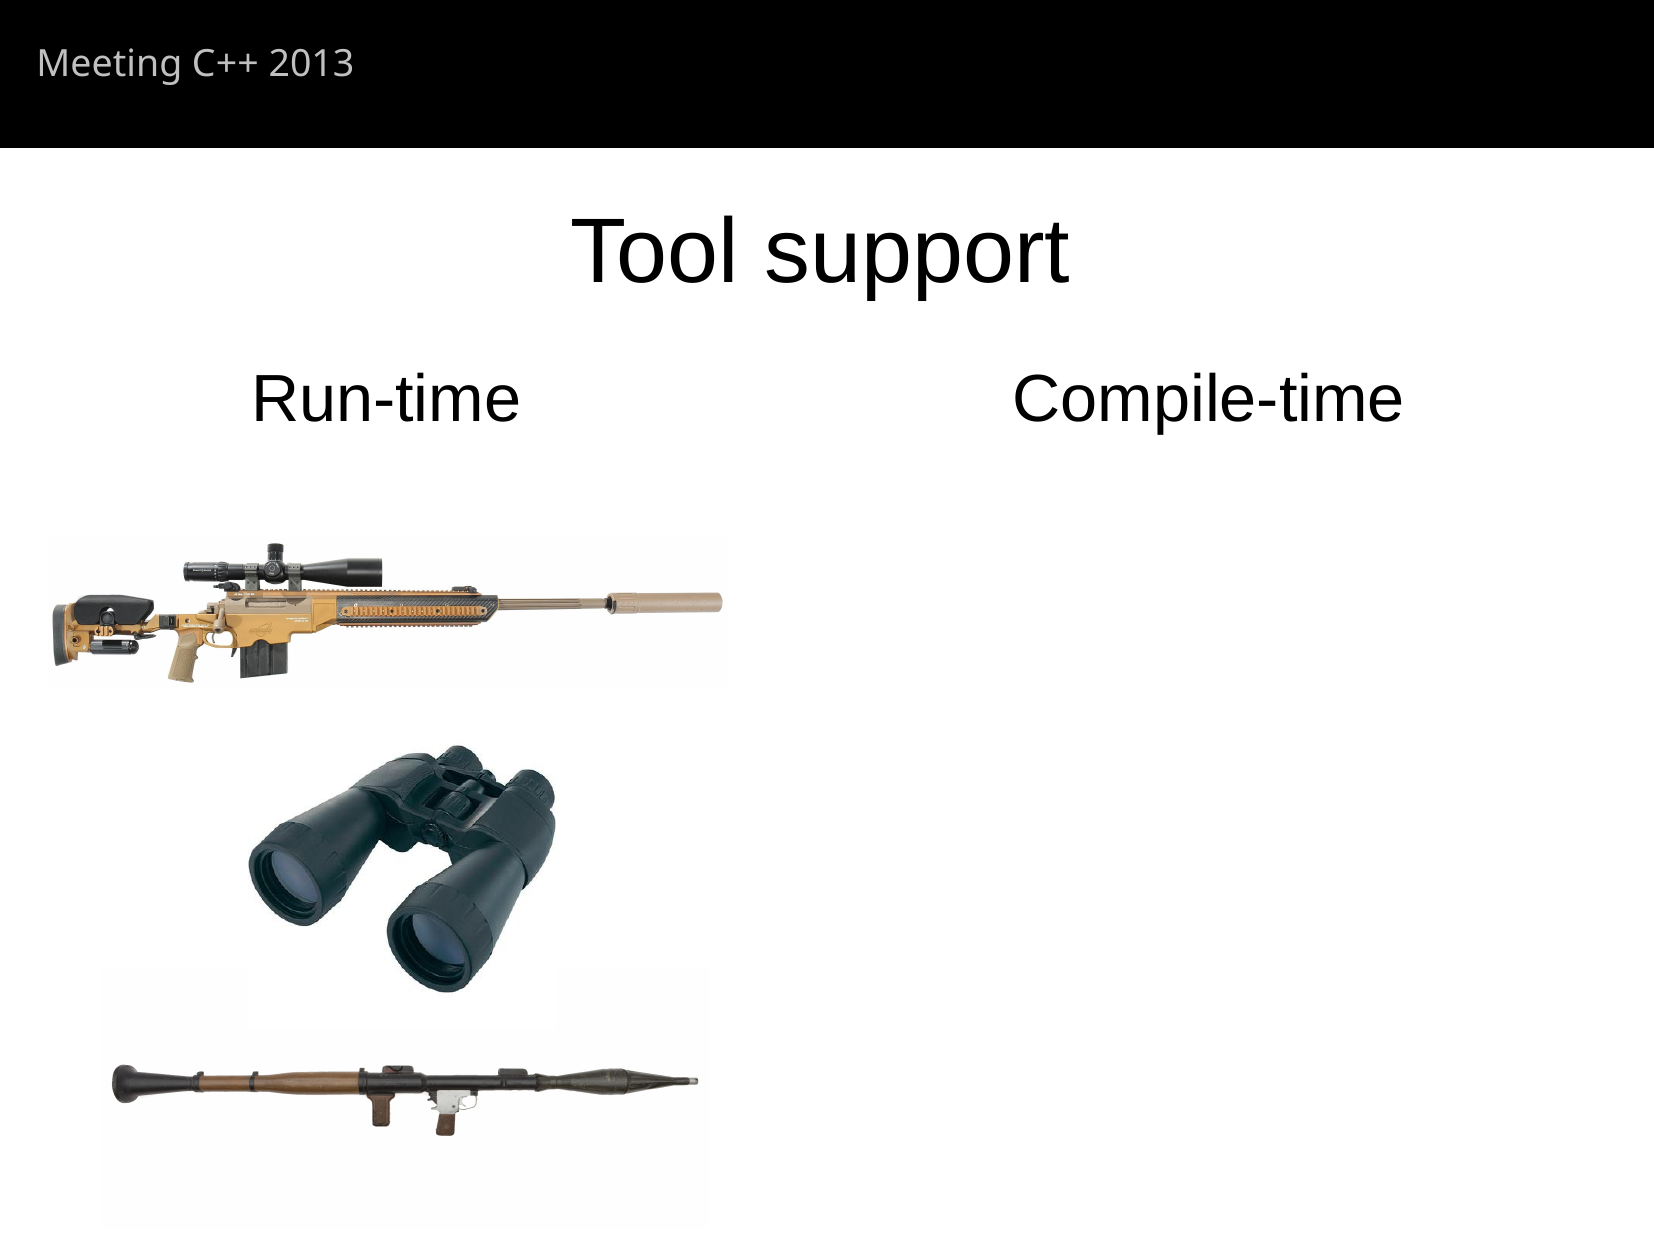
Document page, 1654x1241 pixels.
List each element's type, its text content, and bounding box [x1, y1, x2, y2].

picture [100, 708, 709, 1229]
text_box Compile-time [998, 353, 1421, 444]
text_box Run-time [236, 353, 537, 444]
picture [47, 537, 727, 687]
title Tool support [76, 147, 1565, 355]
